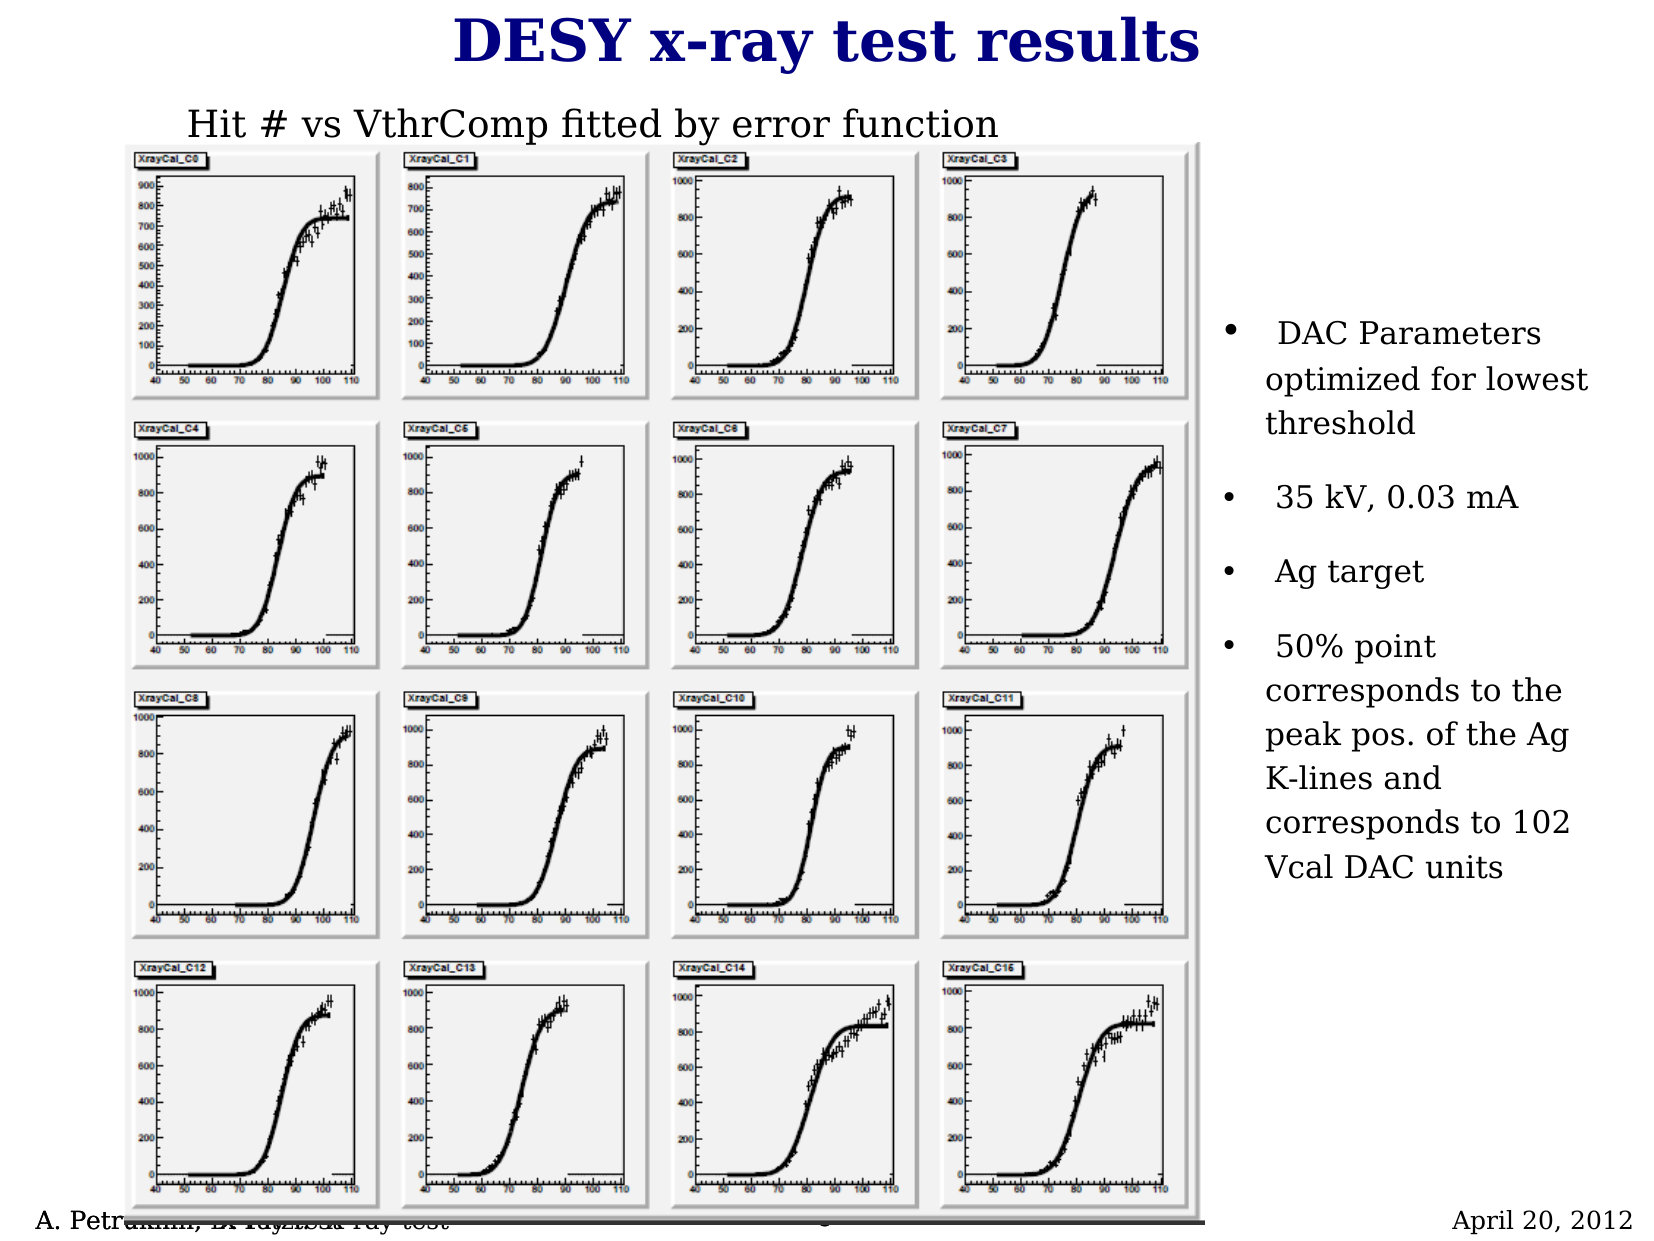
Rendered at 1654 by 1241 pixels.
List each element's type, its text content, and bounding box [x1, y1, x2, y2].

text_box A. Petrukhin: X-ray test [35, 1200, 480, 1230]
text_box Hit # vs VthrComp fitted by error function [186, 93, 1001, 137]
text_box DAC Parameters optimized for lowest threshold 35 kV, 0.03 mA Ag target 50% point corresponds to the peak pos. of the Ag K-lines and corresponds to 102 Vcal DAC units [1220, 300, 1613, 876]
picture [124, 142, 1205, 1225]
text_box <number> [756, 1225, 897, 1230]
title DESY x-ray test results [82, 6, 1571, 75]
